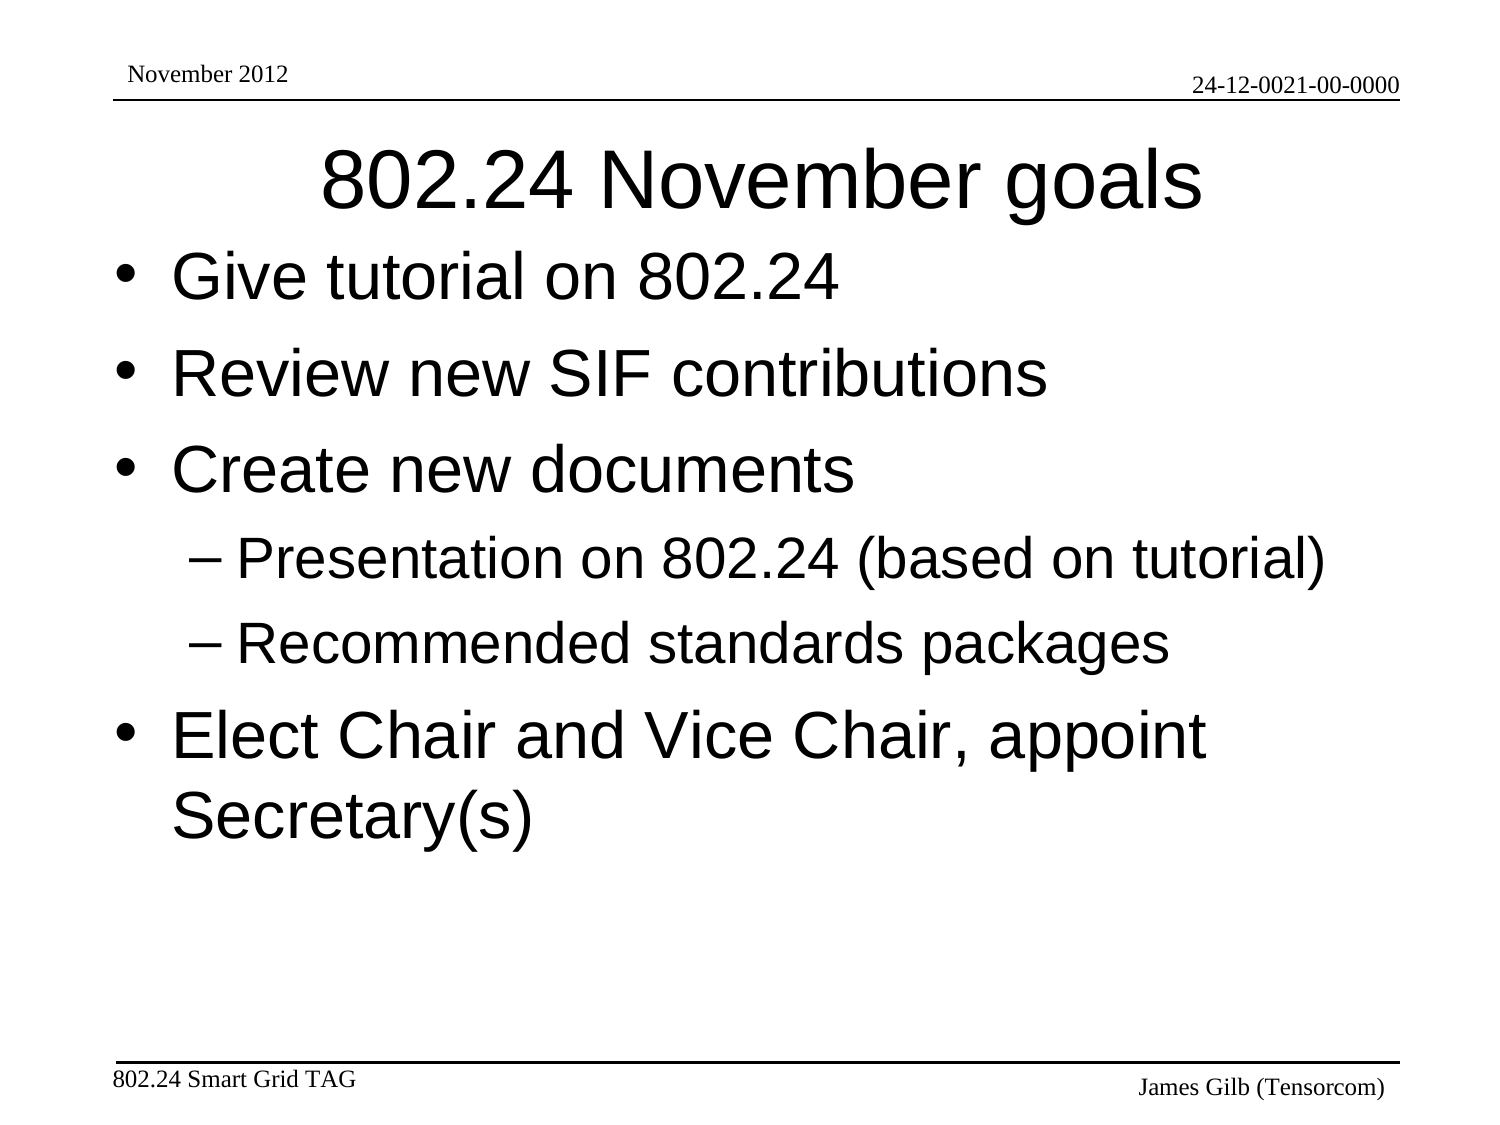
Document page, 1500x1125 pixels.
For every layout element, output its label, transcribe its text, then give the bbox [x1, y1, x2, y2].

title 802.24 November goals [125, 112, 1401, 238]
list Give tutorial on 802.24 Review new SIF contributions Create new documents Presentation on 802.24 (based on tutorial) Recommended standards packages Elect Chair and Vice Chair, appoint Secretary(s) [99, 224, 1375, 968]
